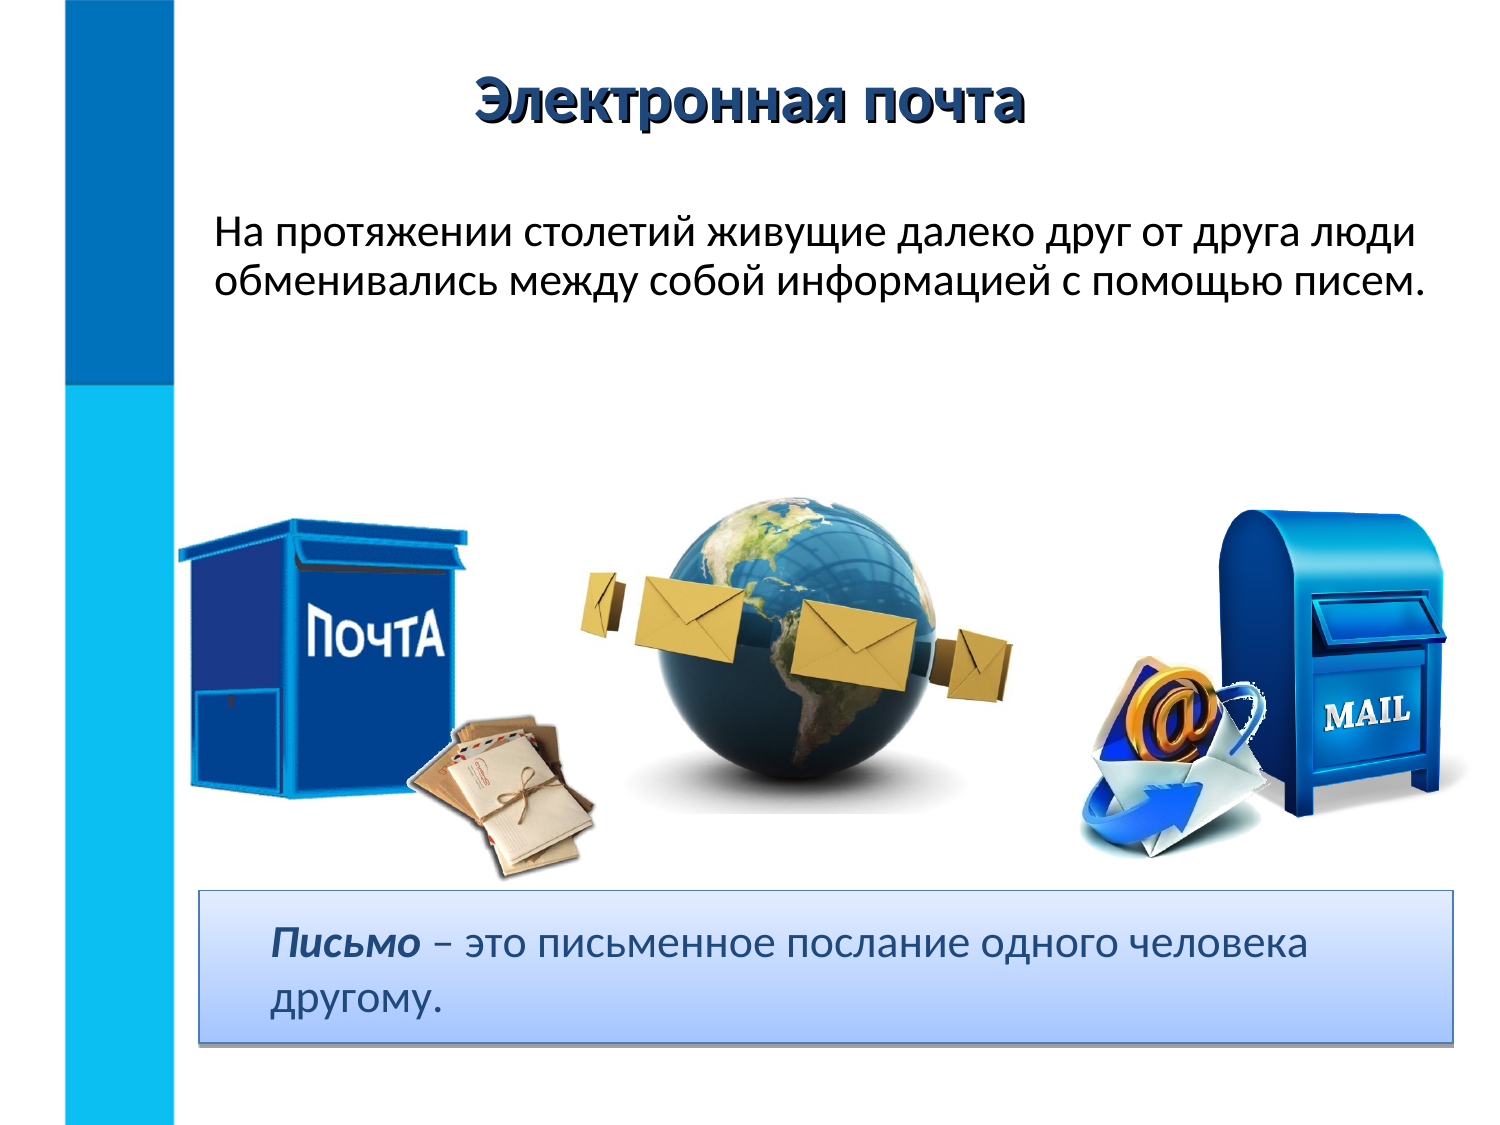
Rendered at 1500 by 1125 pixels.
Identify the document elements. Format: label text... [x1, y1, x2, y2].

text_box Письмо – это письменное послание одного человека другому. [199, 890, 1454, 1044]
list На протяжении столетий живущие далеко друг от друга люди обменивались между собой информацией с помощью писем. [199, 199, 1465, 446]
title Электронная почта [75, 0, 1426, 188]
picture [0, 0, 1500, 1125]
